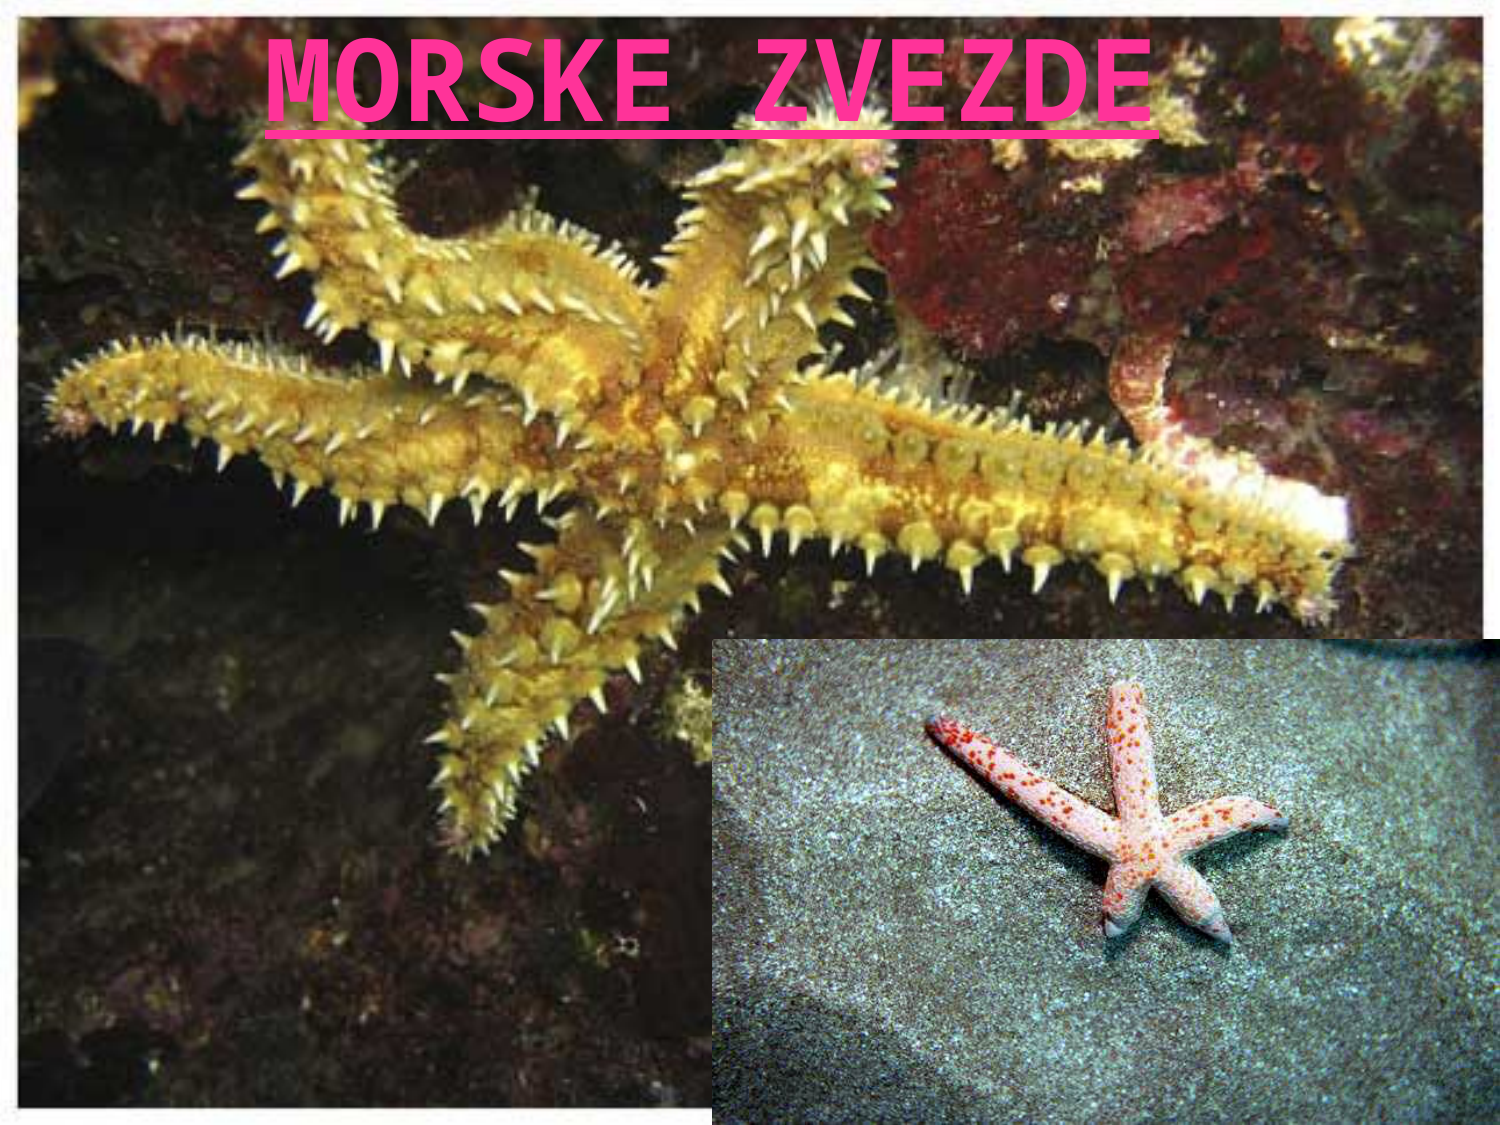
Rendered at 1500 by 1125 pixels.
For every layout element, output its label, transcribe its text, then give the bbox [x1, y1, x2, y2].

text_box MORSKE ZVEZDE [250, 0, 1174, 153]
picture [0, 0, 1500, 1125]
